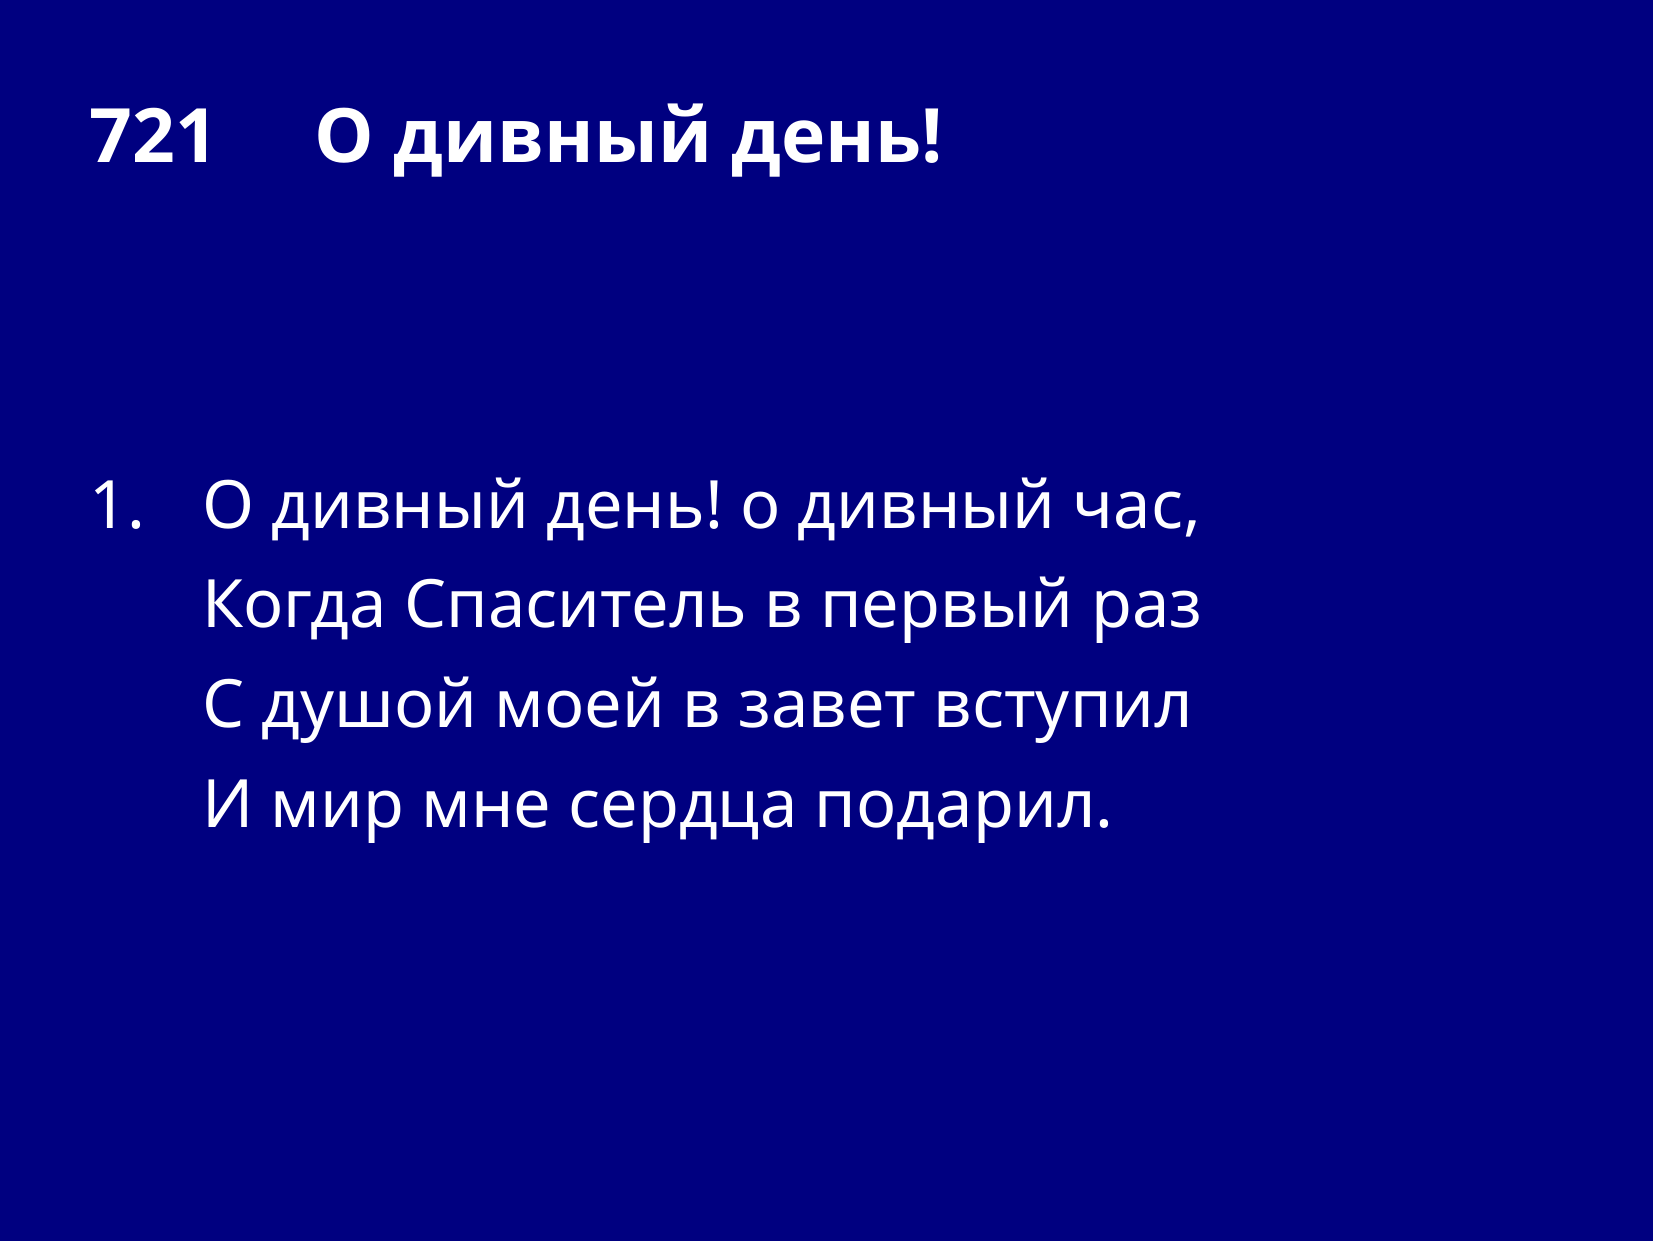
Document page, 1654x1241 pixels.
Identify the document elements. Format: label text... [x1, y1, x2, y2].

text_box 721 О дивный день! [75, 75, 1576, 188]
text_box 1. О дивный день! о дивный час, Когда Спаситель в первый раз С душой моей в завет вступил И мир мне сердца подарил. [75, 188, 1576, 1163]
